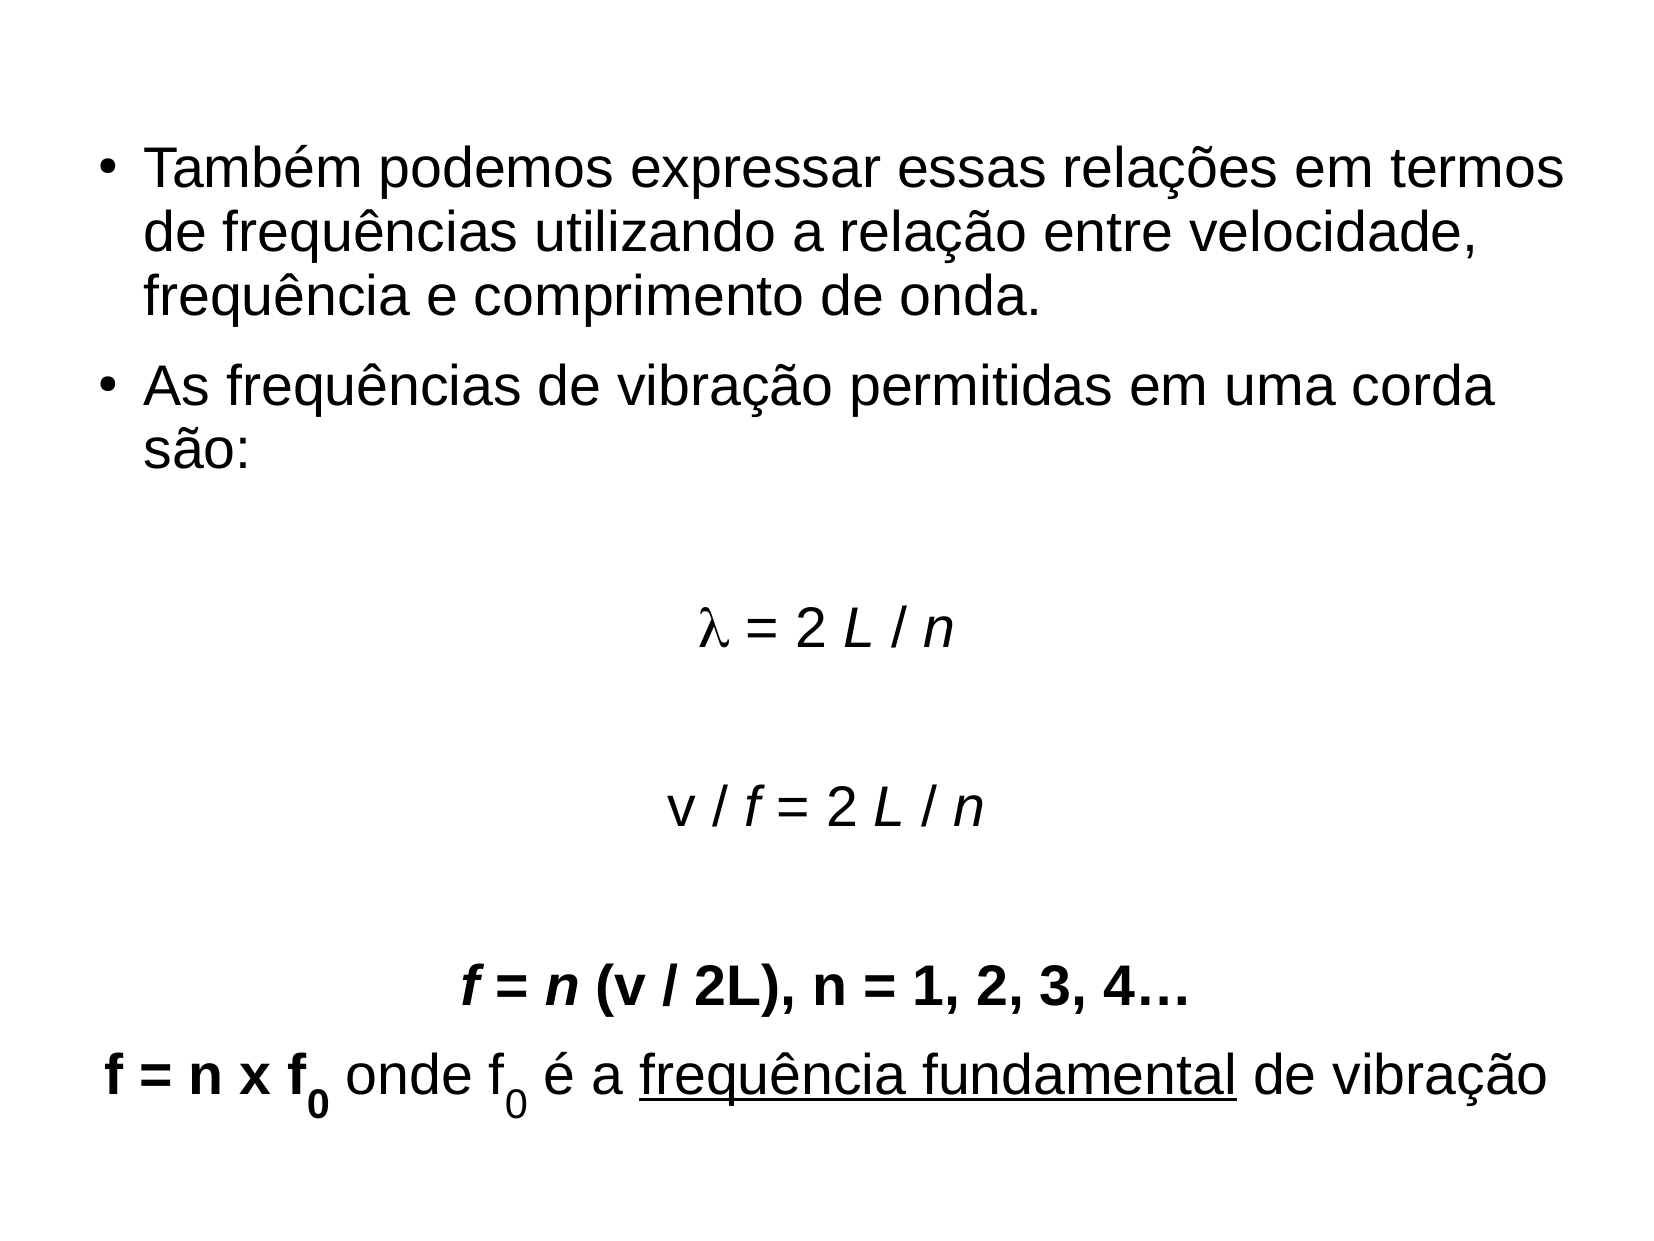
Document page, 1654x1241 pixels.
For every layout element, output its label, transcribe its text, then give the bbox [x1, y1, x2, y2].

list Também podemos expressar essas relações em termos de frequências utilizando a relação entre velocidade, frequência e comprimento de onda. As frequências de vibração permitidas em uma corda são: l = 2 L / n v / f = 2 L / n f = n (v / 2L), n = 1, 2, 3, 4… f = n x f0 onde f0 é a frequência fundamental de vibração [82, 135, 1571, 1128]
